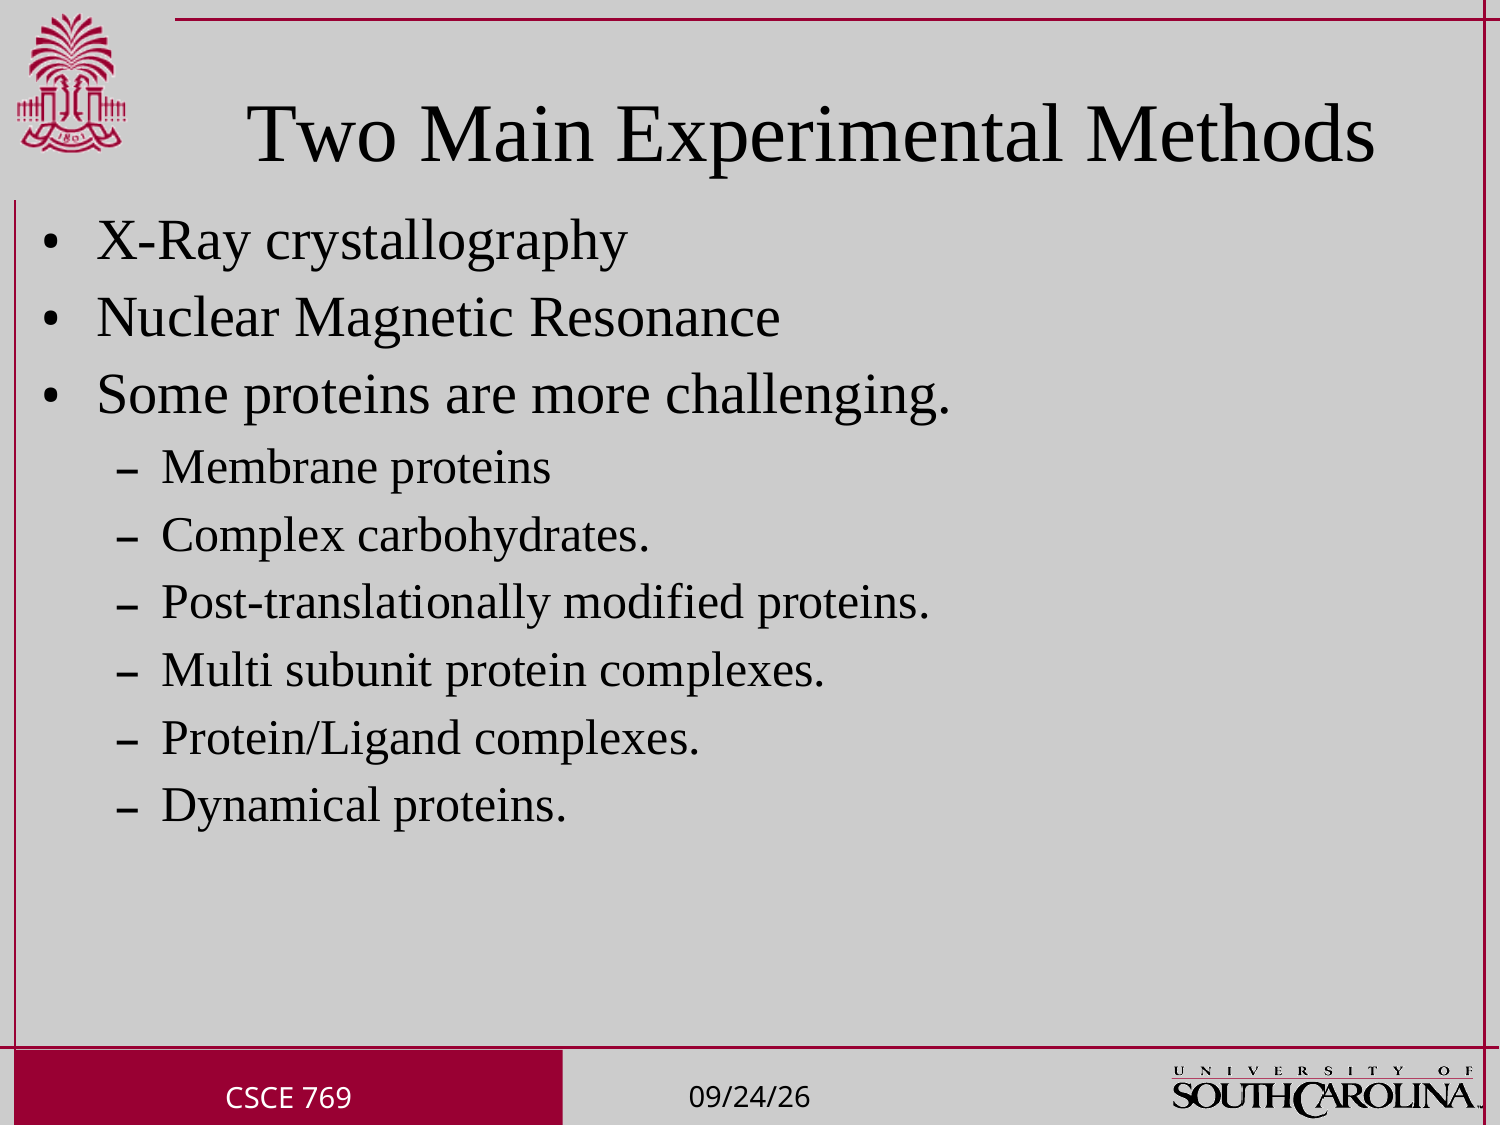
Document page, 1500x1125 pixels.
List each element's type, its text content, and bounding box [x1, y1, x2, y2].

list X-Ray crystallography Nuclear Magnetic Resonance Some proteins are more challenging. Membrane proteins Complex carbohydrates. Post-translationally modified proteins. Multi subunit protein complexes. Protein/Ligand complexes. Dynamical proteins. [24, 200, 1476, 1028]
title Two Main Experimental Methods [174, 9, 1450, 188]
picture [1162, 1049, 1483, 1125]
picture [12, 12, 131, 155]
